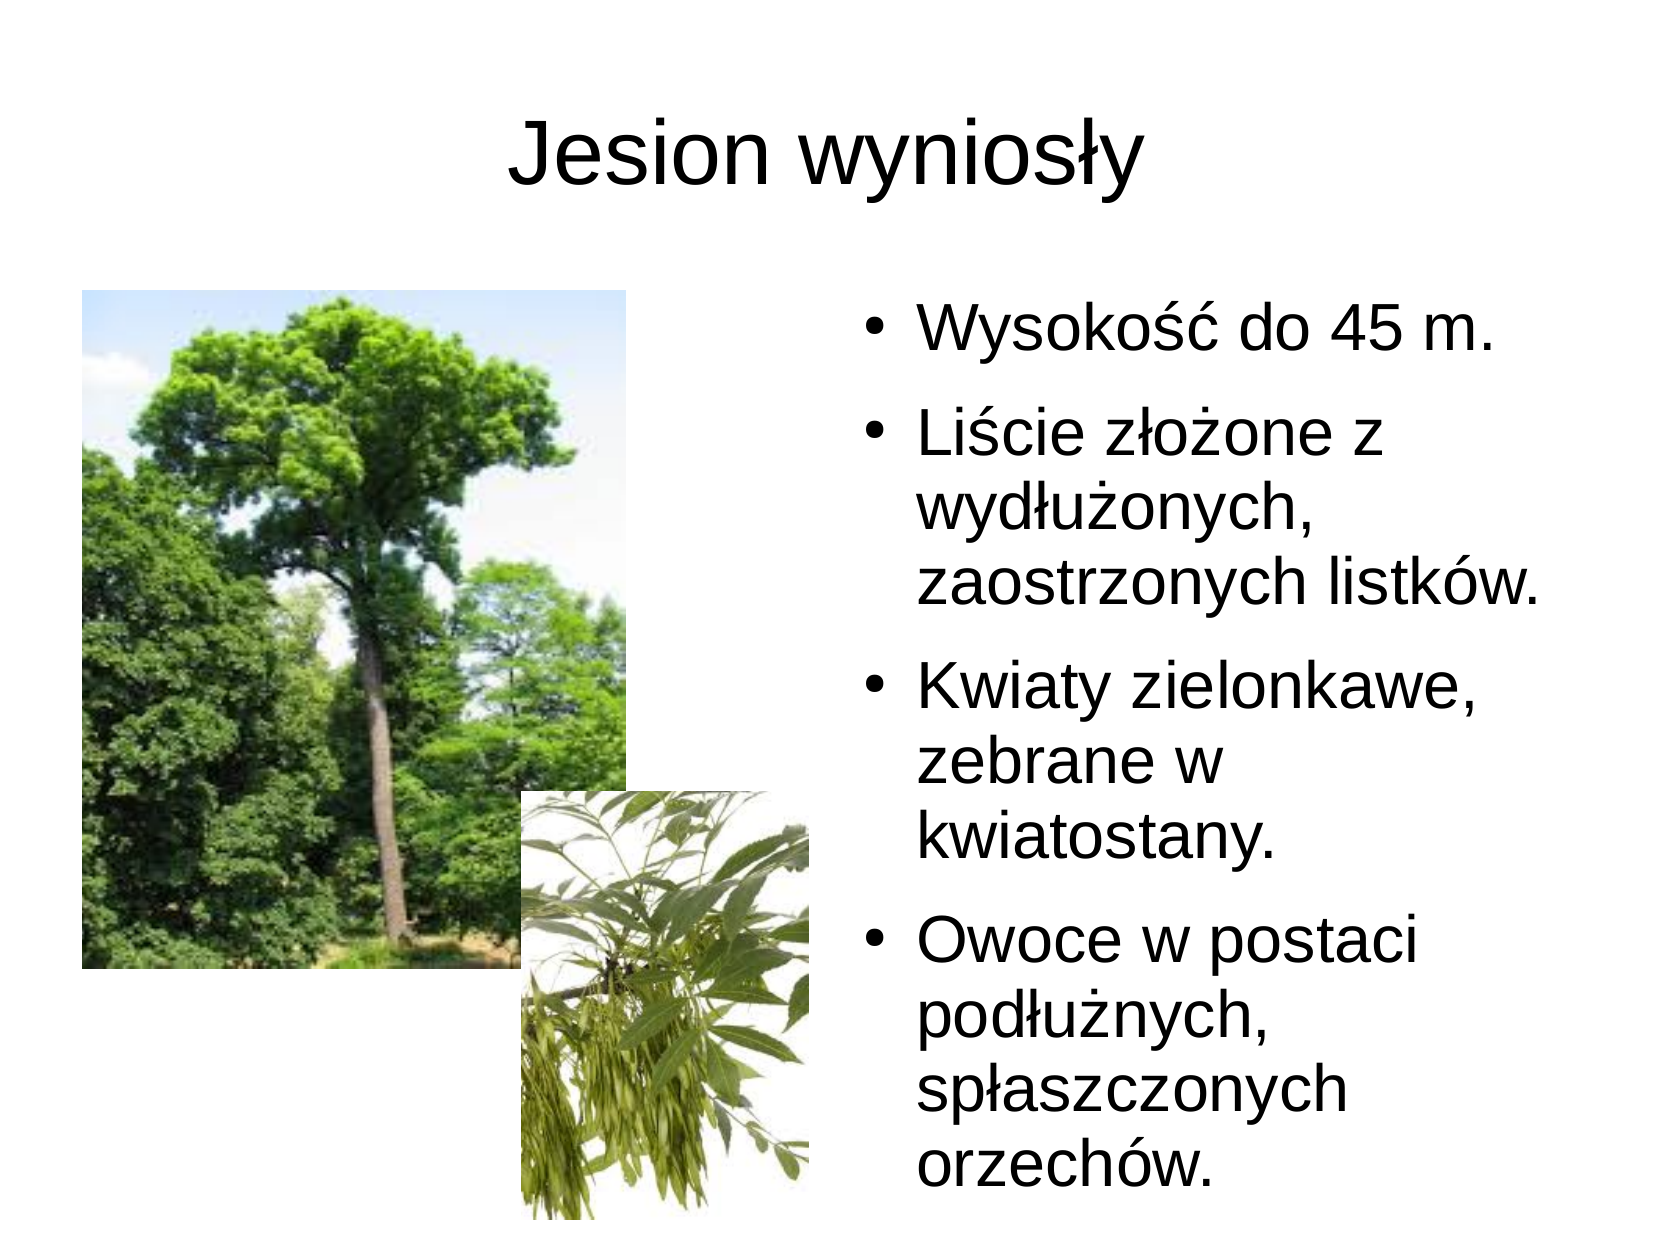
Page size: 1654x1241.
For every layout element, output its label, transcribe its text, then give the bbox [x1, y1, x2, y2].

title Jesion wyniosły [82, 49, 1571, 257]
picture [82, 290, 809, 1220]
list Wysokość do 45 m. Liście złożone z wydłużonych, zaostrzonych listków. Kwiaty zielonkawe, zebrane w kwiatostany. Owoce w postaci podłużnych, spłaszczonych orzechów. [845, 290, 1572, 1202]
